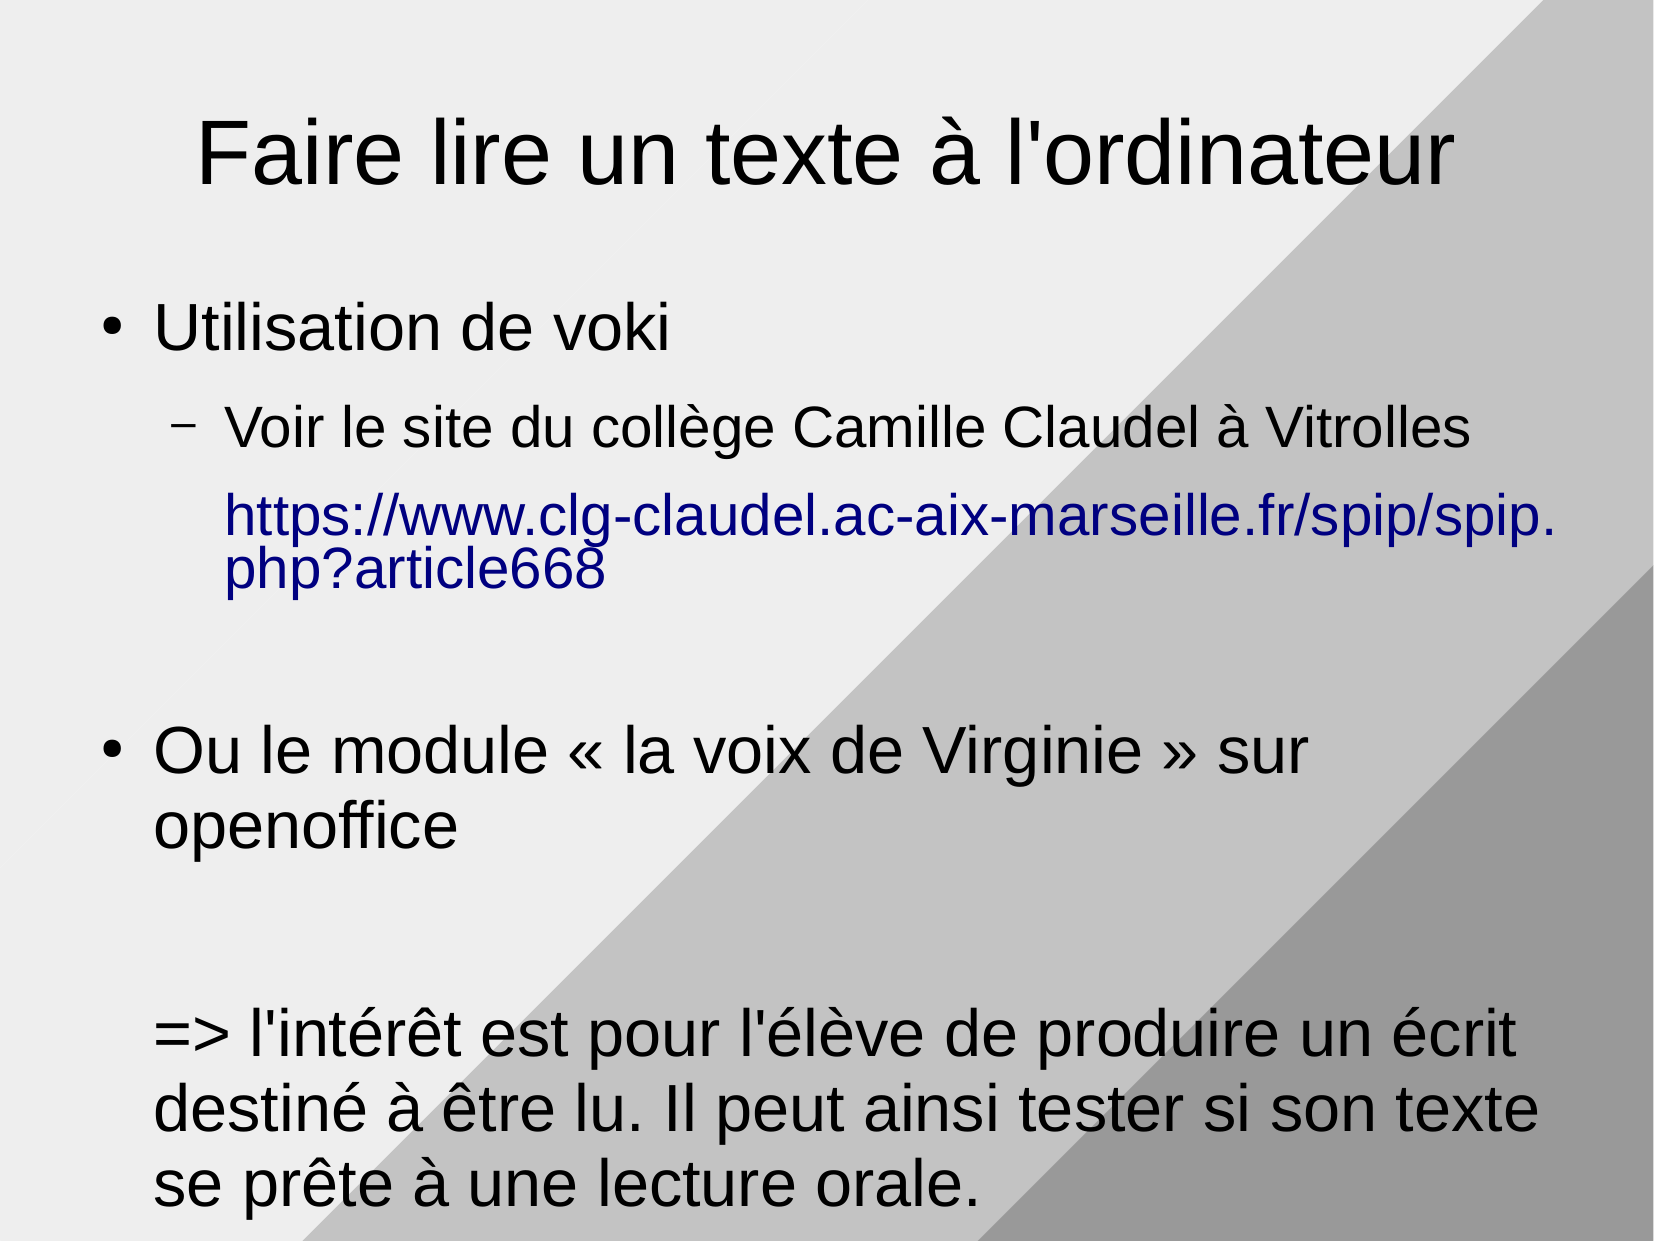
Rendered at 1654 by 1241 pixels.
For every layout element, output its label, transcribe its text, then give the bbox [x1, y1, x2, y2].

title Faire lire un texte à l'ordinateur [82, 49, 1571, 257]
list Utilisation de voki Voir le site du collège Camille Claudel à Vitrolles https://www.clg-claudel.ac-aix-marseille.fr/spip/spip.php?article668 Ou le module « la voix de Virginie » sur openoffice => l'intérêt est pour l'élève de produire un écrit destiné à être lu. Il peut ainsi tester si son texte se prête à une lecture orale. [82, 290, 1571, 1168]
